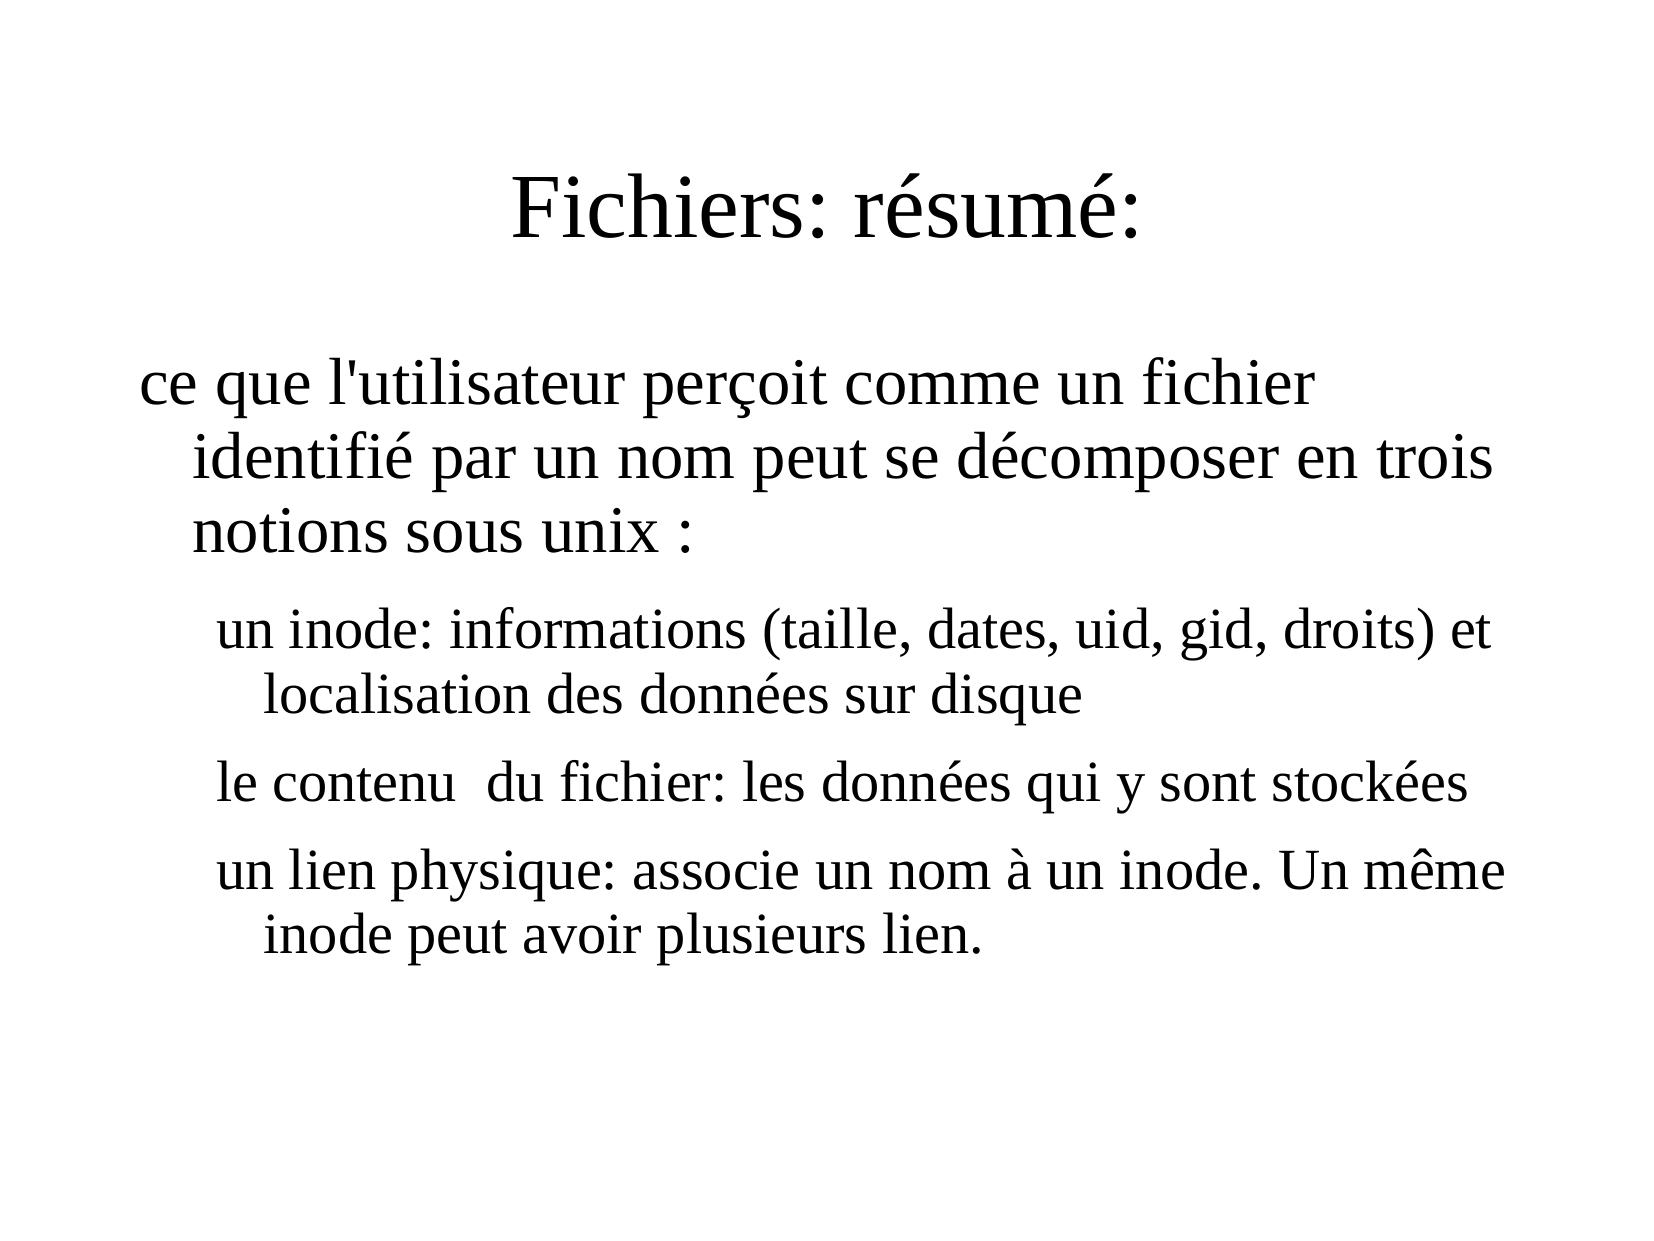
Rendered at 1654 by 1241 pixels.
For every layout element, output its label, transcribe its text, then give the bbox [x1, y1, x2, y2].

title Fichiers: résumé: [121, 102, 1534, 311]
list ce que l'utilisateur perçoit comme un fichier identifié par un nom peut se décomposer en trois notions sous unix : un inode: informations (taille, dates, uid, gid, droits) et localisation des données sur disque le contenu du fichier: les données qui y sont stockées un lien physique: associe un nom à un inode. Un même inode peut avoir plusieurs lien. [121, 344, 1534, 1127]
